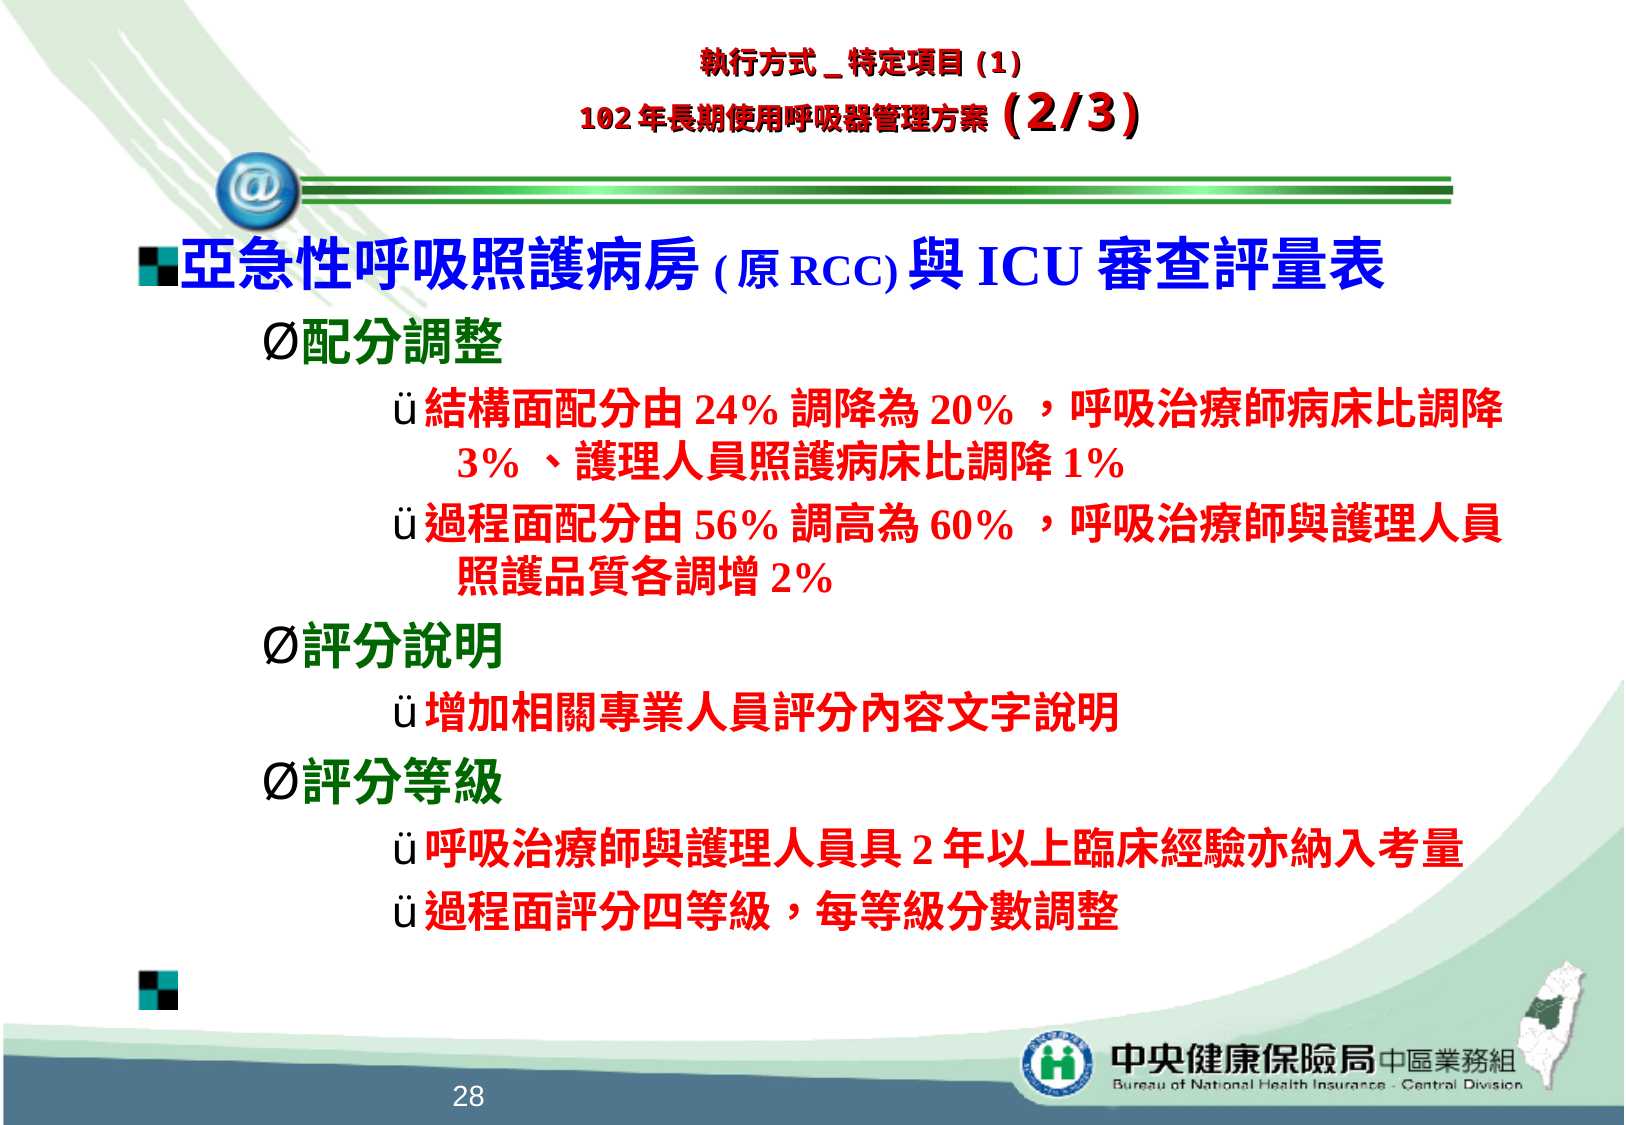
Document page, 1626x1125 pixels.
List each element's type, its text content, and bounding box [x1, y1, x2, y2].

title 執行方式_特定項目(1) 102年長期使用呼吸器管理方案(2/3) [162, 0, 1562, 185]
text_box [437, 1065, 817, 1125]
list 亞急性呼吸照護病房(原RCC)與ICU審查評量表 配分調整 結構面配分由24%調降為20%，呼吸治療師病床比調降3%、護理人員照護病床比調降1% 過程面配分由56%調高為60%，呼吸治療師與護理人員照護品質各調增2% 評分說明 增加相關專業人員評分內容文字說明 評分等級 呼吸治療師與護理人員具2年以上臨床經驗亦納入考量 過程面評分四等級，每等級分數調整 [115, 220, 1531, 959]
